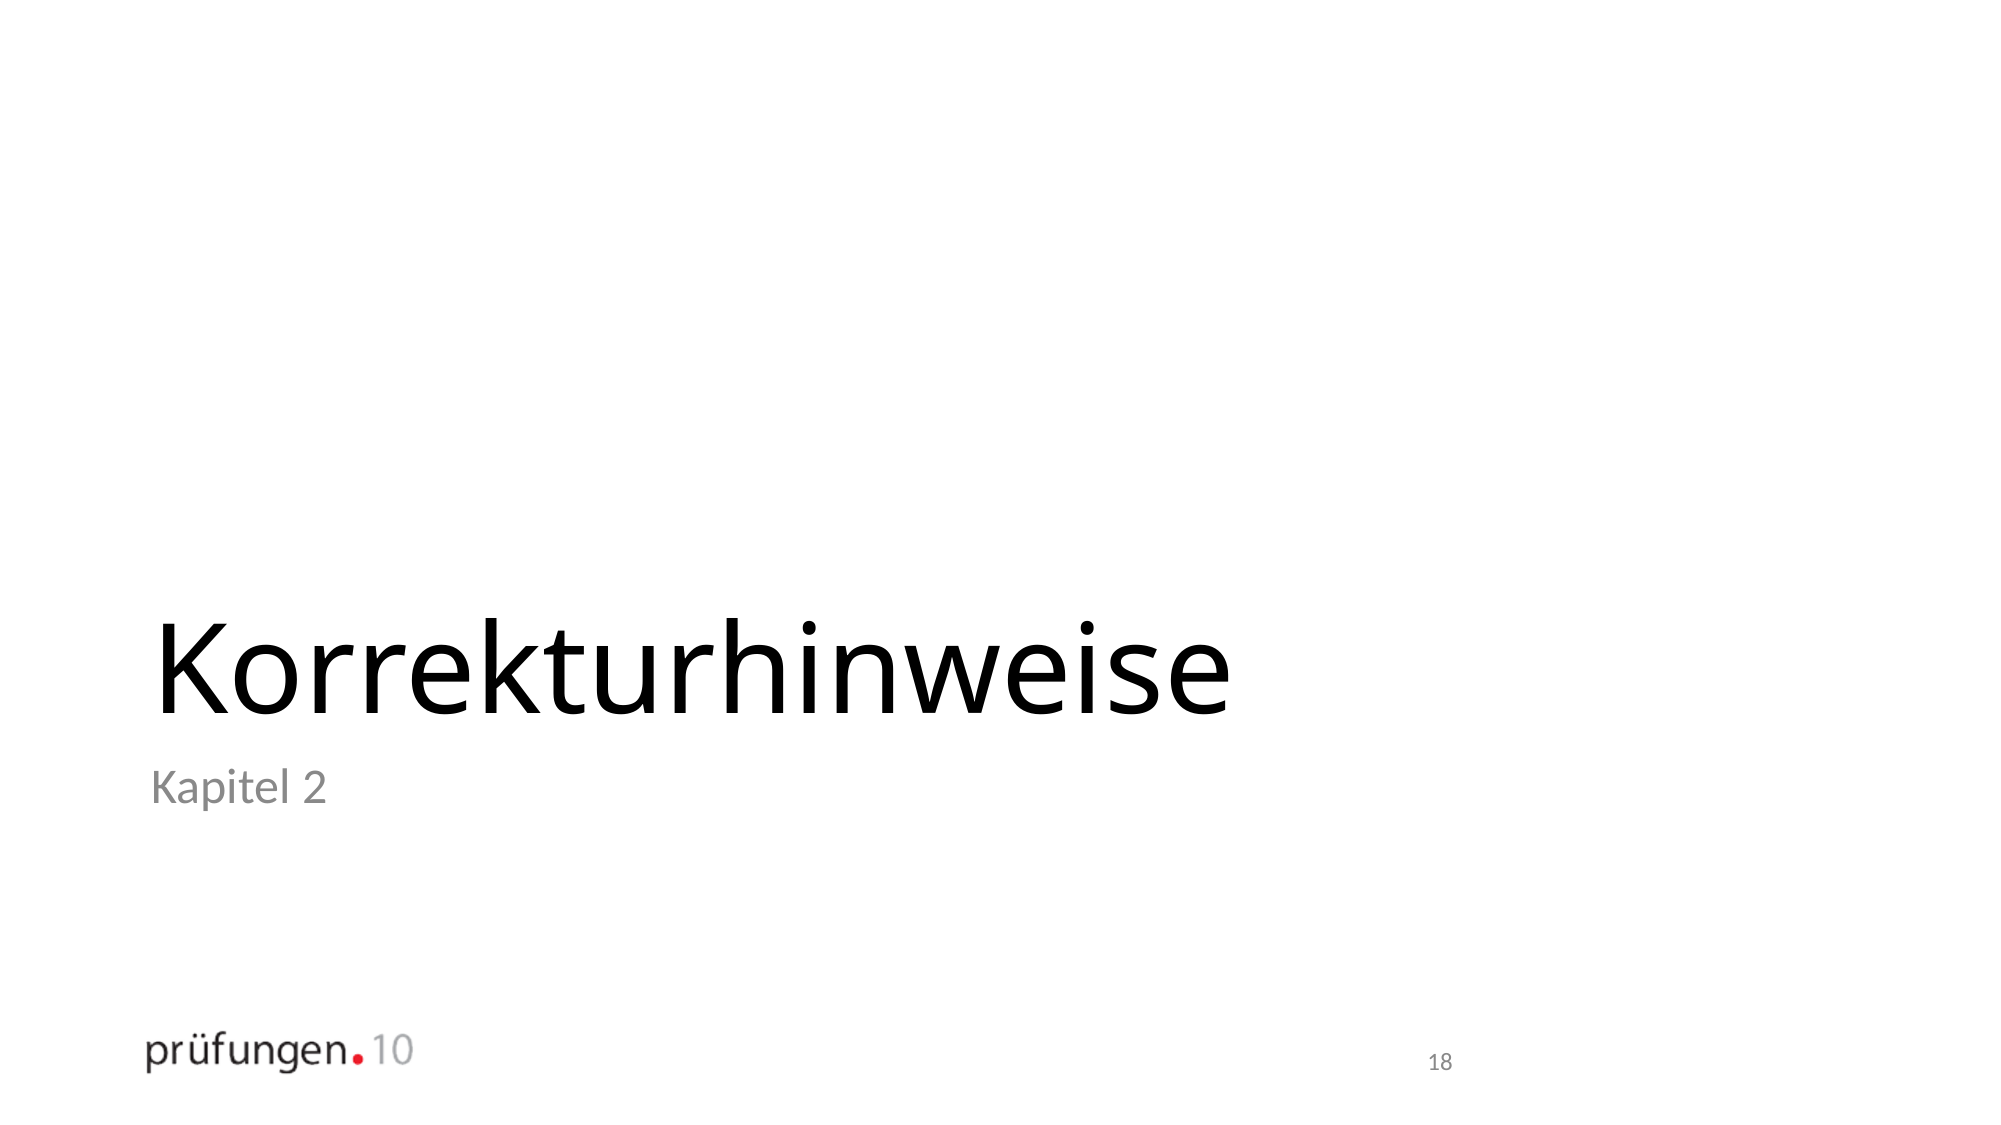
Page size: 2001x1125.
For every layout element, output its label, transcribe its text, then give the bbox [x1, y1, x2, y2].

list Kapitel 2 [136, 752, 979, 999]
title Korrekturhinweise [136, 280, 1862, 749]
picture [137, 1023, 423, 1080]
text_box <Foliennummer> [1412, 1030, 1863, 1091]
